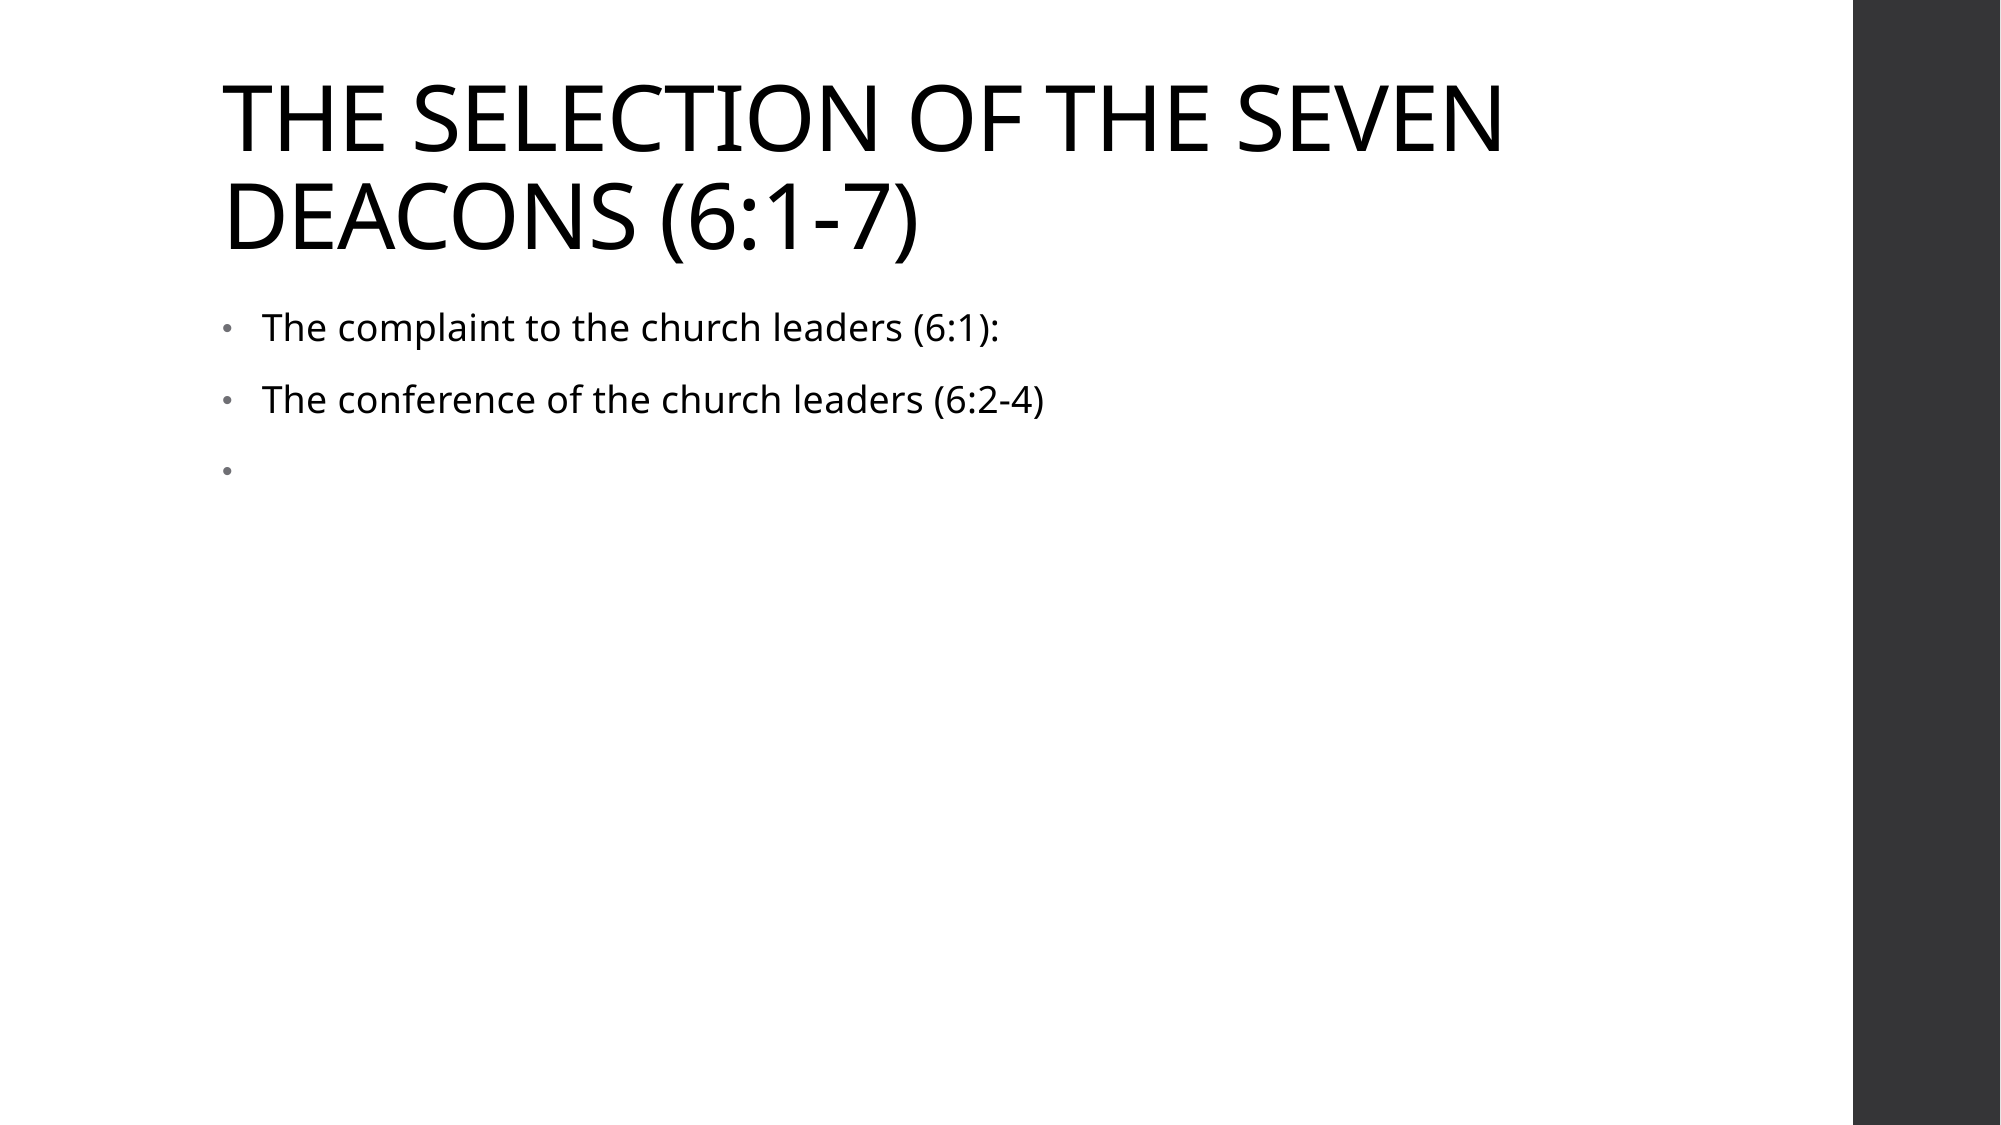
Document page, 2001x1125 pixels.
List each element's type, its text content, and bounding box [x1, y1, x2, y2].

list The complaint to the church leaders (6:1): The conference of the church leaders (6:2-4) [206, 299, 1617, 1014]
title THE SELECTION OF THE SEVEN DEACONS (6:1-7) [206, 60, 1797, 278]
